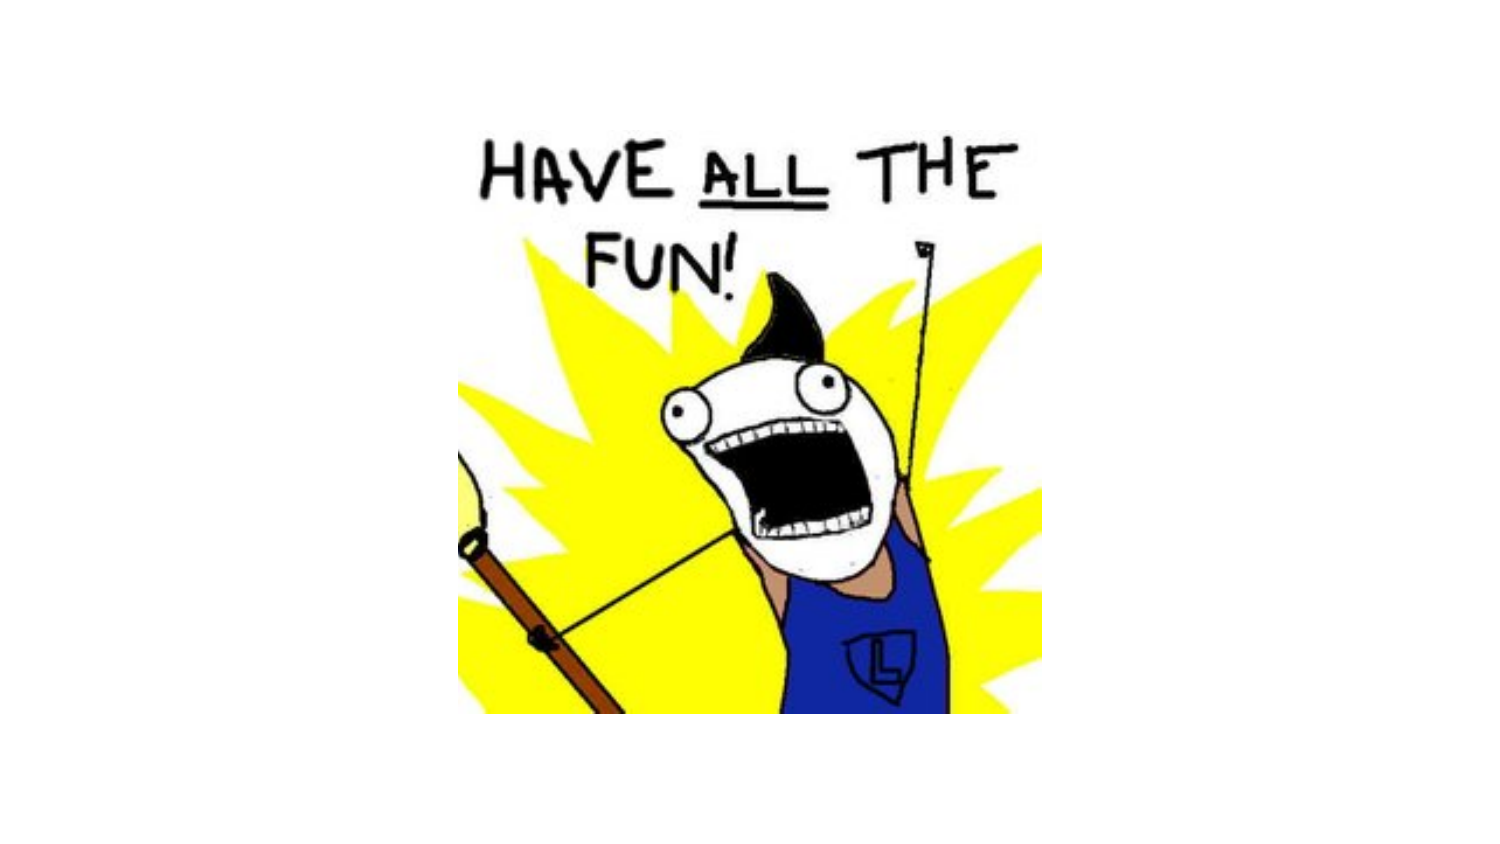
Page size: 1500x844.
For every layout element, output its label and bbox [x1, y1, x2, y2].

picture [458, 130, 1042, 714]
